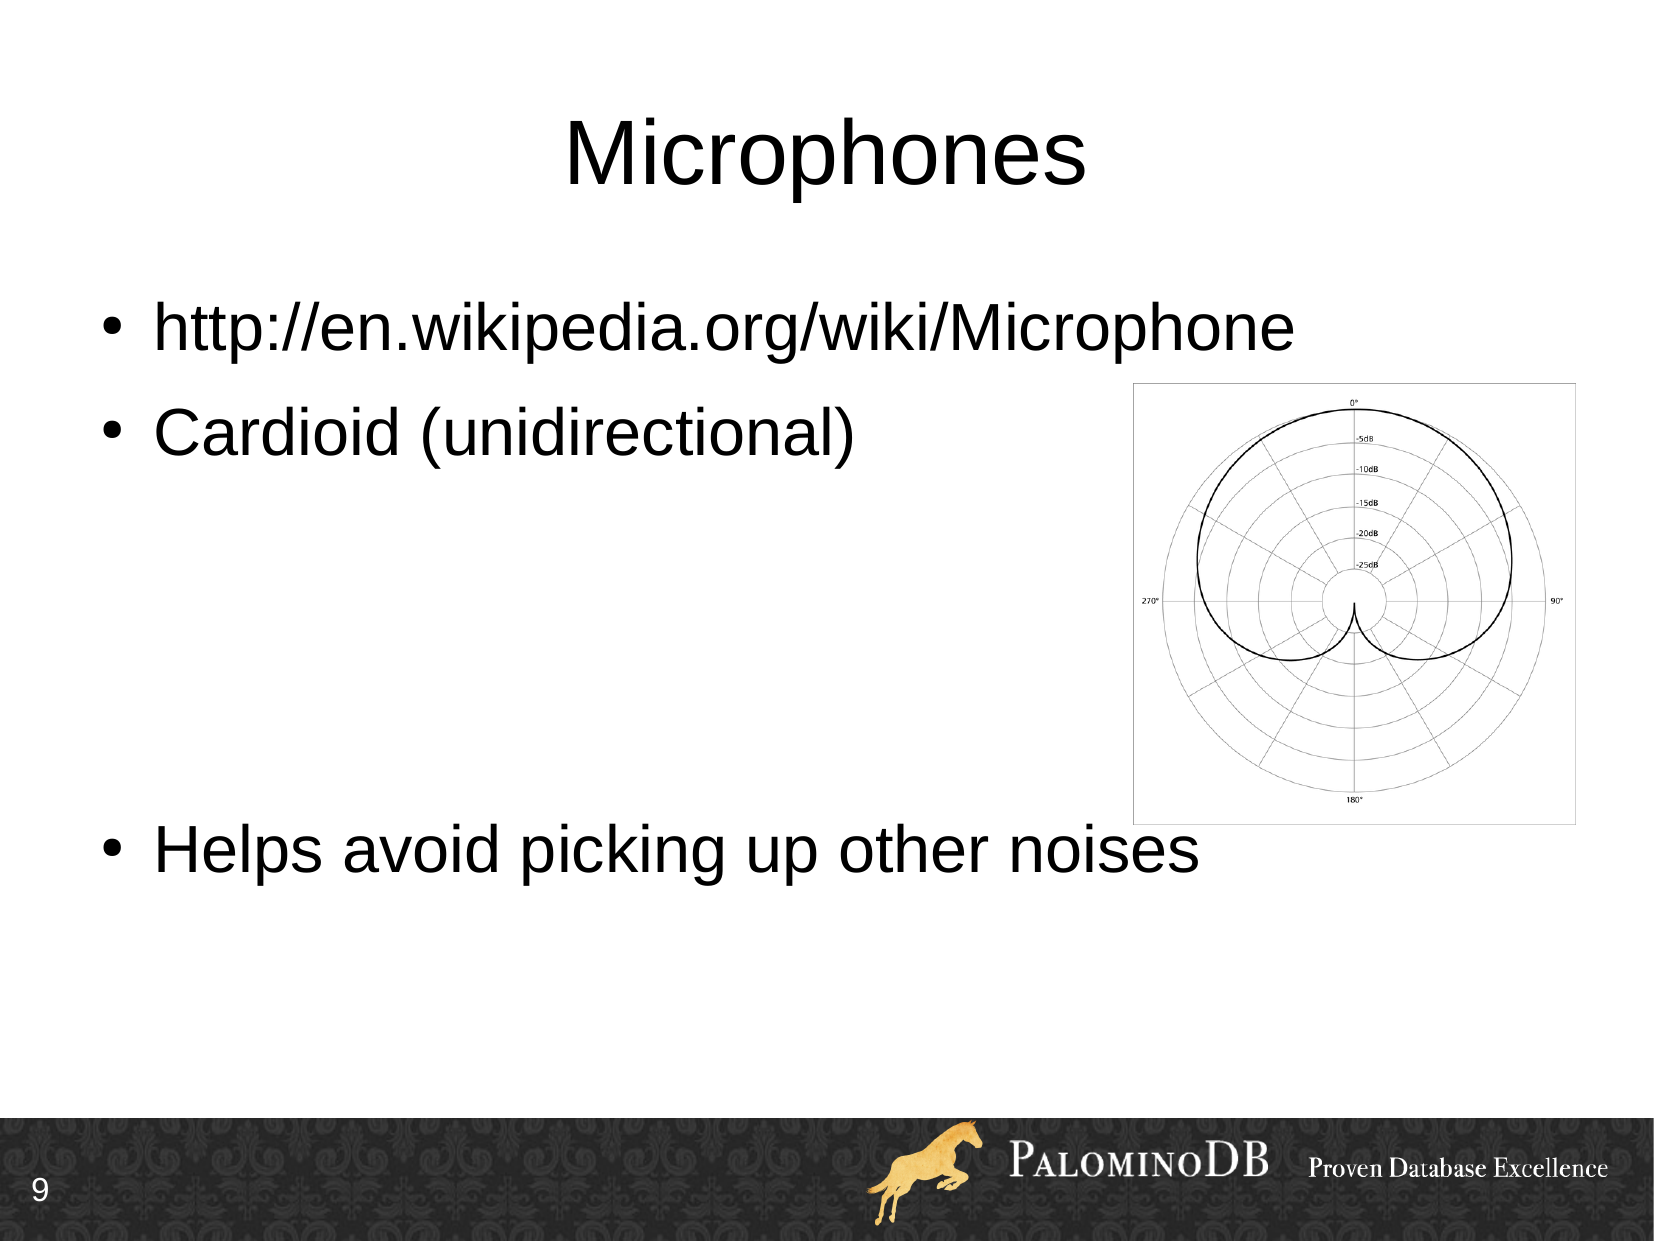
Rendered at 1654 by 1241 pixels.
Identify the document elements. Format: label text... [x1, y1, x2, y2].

picture [0, 1109, 1654, 1241]
list http://en.wikipedia.org/wiki/Microphone Cardioid (unidirectional) Helps avoid picking up other noises [82, 290, 1571, 1109]
picture [1133, 383, 1576, 826]
title Microphones [82, 49, 1571, 257]
